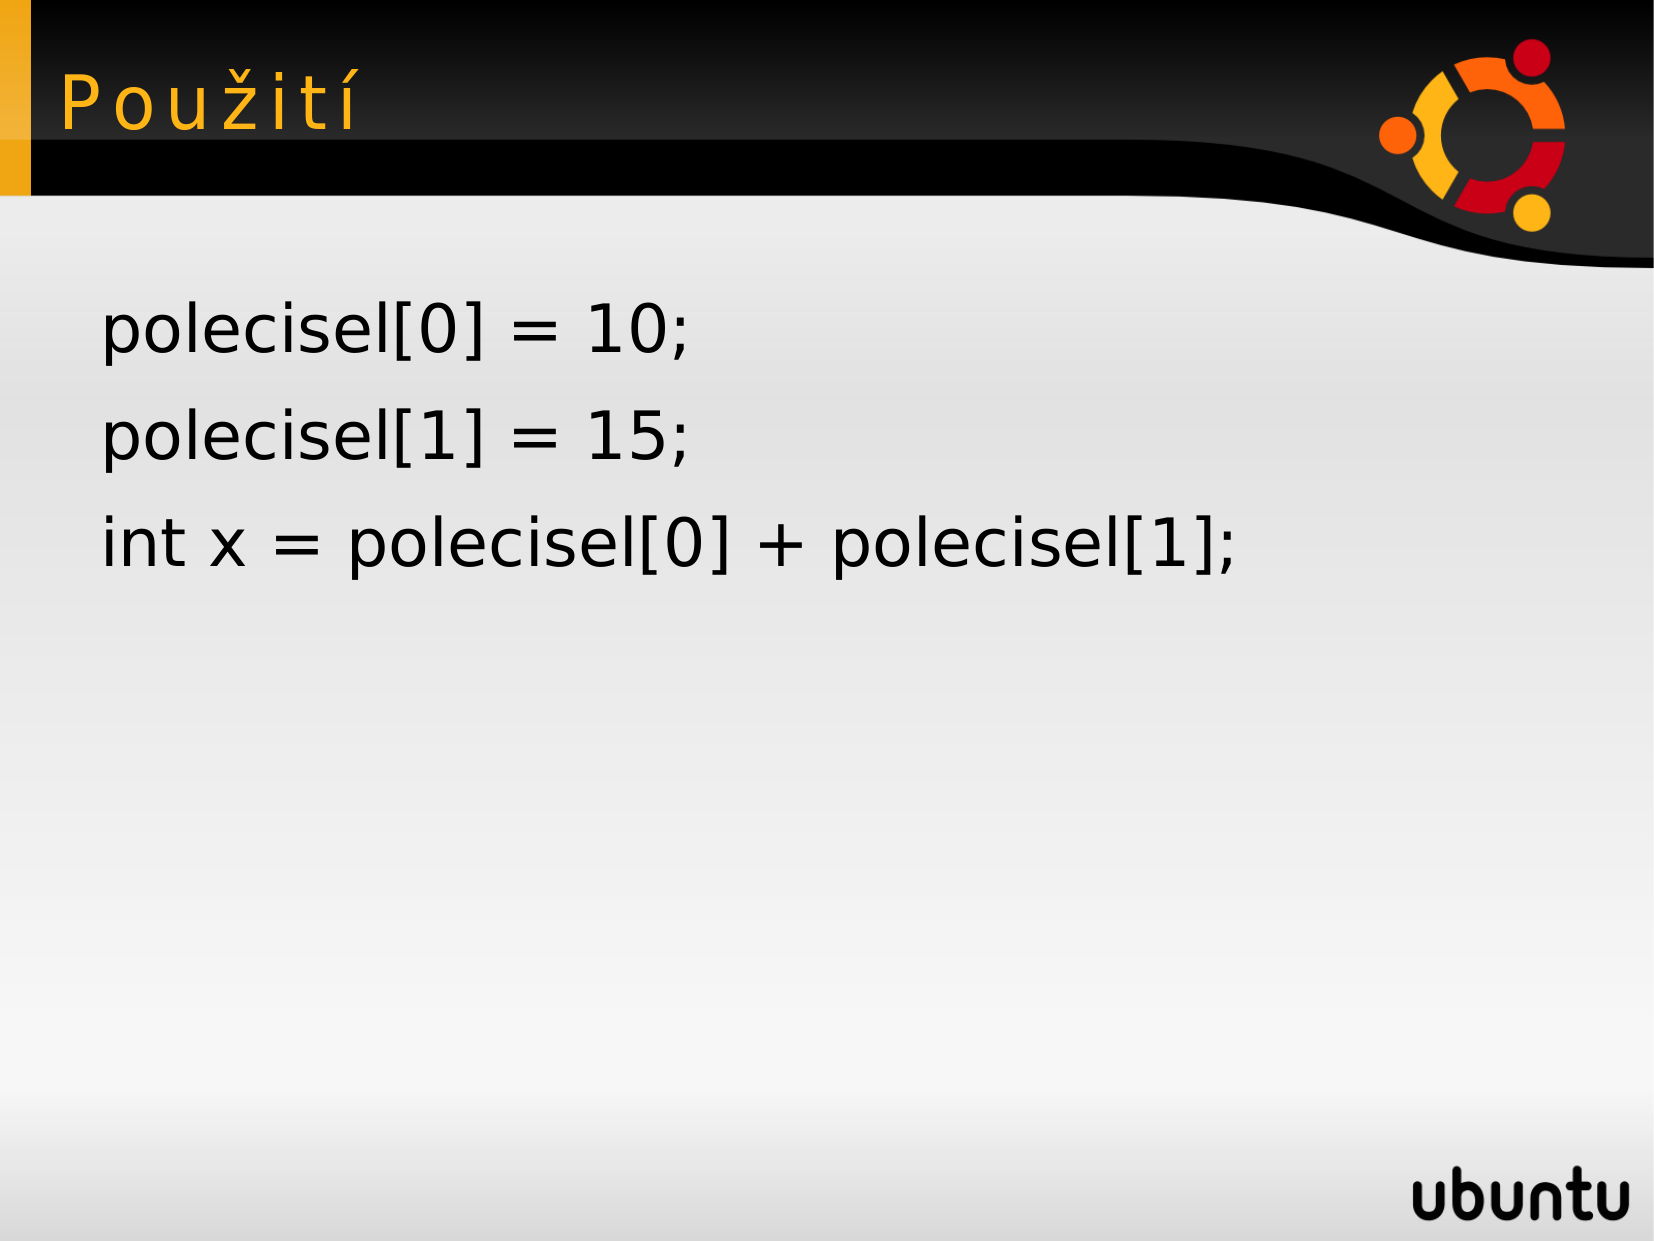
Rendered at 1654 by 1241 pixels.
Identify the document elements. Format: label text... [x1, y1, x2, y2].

title Použití [59, 36, 1270, 171]
list polecisel[0] = 10; polecisel[1] = 15; int x = polecisel[0] + polecisel[1]; [82, 290, 1571, 1109]
picture [0, 0, 1654, 1241]
